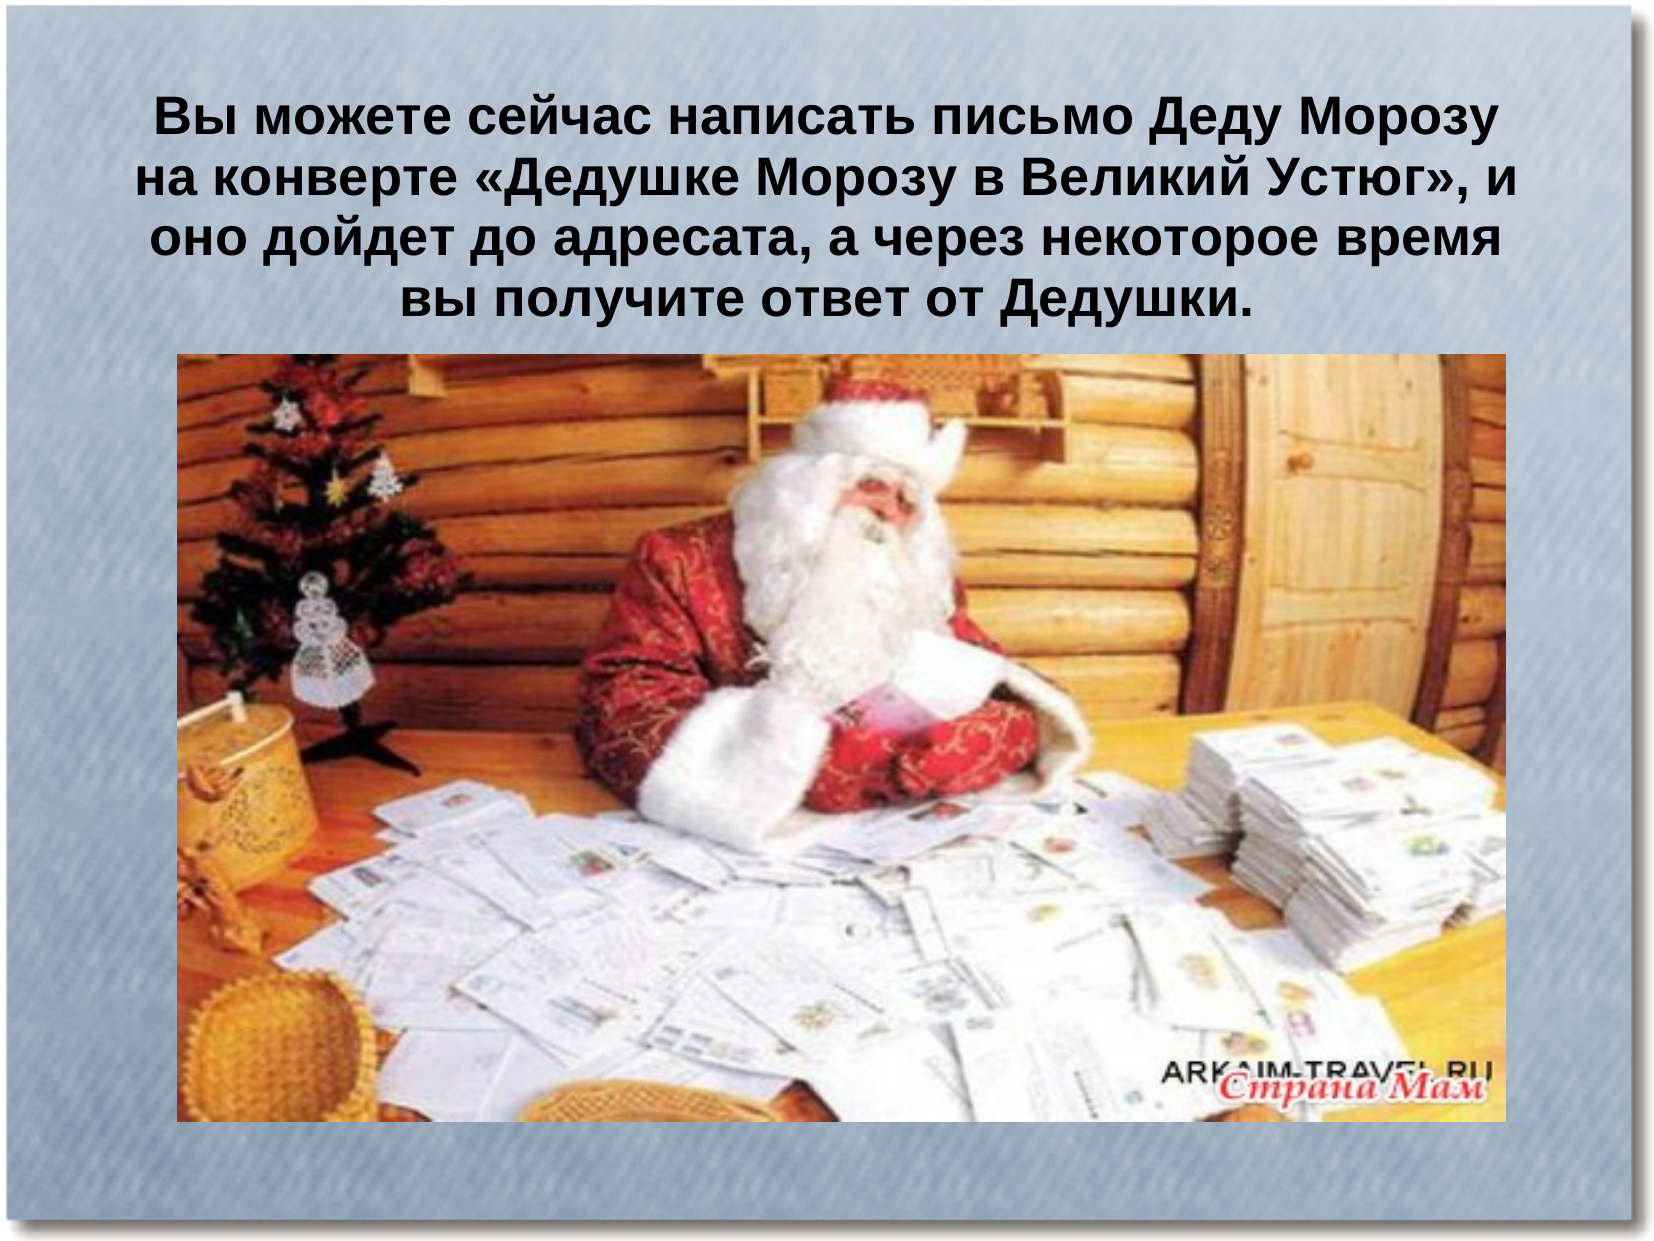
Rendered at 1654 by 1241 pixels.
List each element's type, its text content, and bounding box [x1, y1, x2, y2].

title Вы можете сейчас написать письмо Деду Морозу на конверте «Дедушке Морозу в Великий Устюг», и оно дойдет до адресата, а через некоторое время вы получите ответ от Дедушки. [121, 82, 1534, 331]
picture [0, 0, 1654, 1241]
